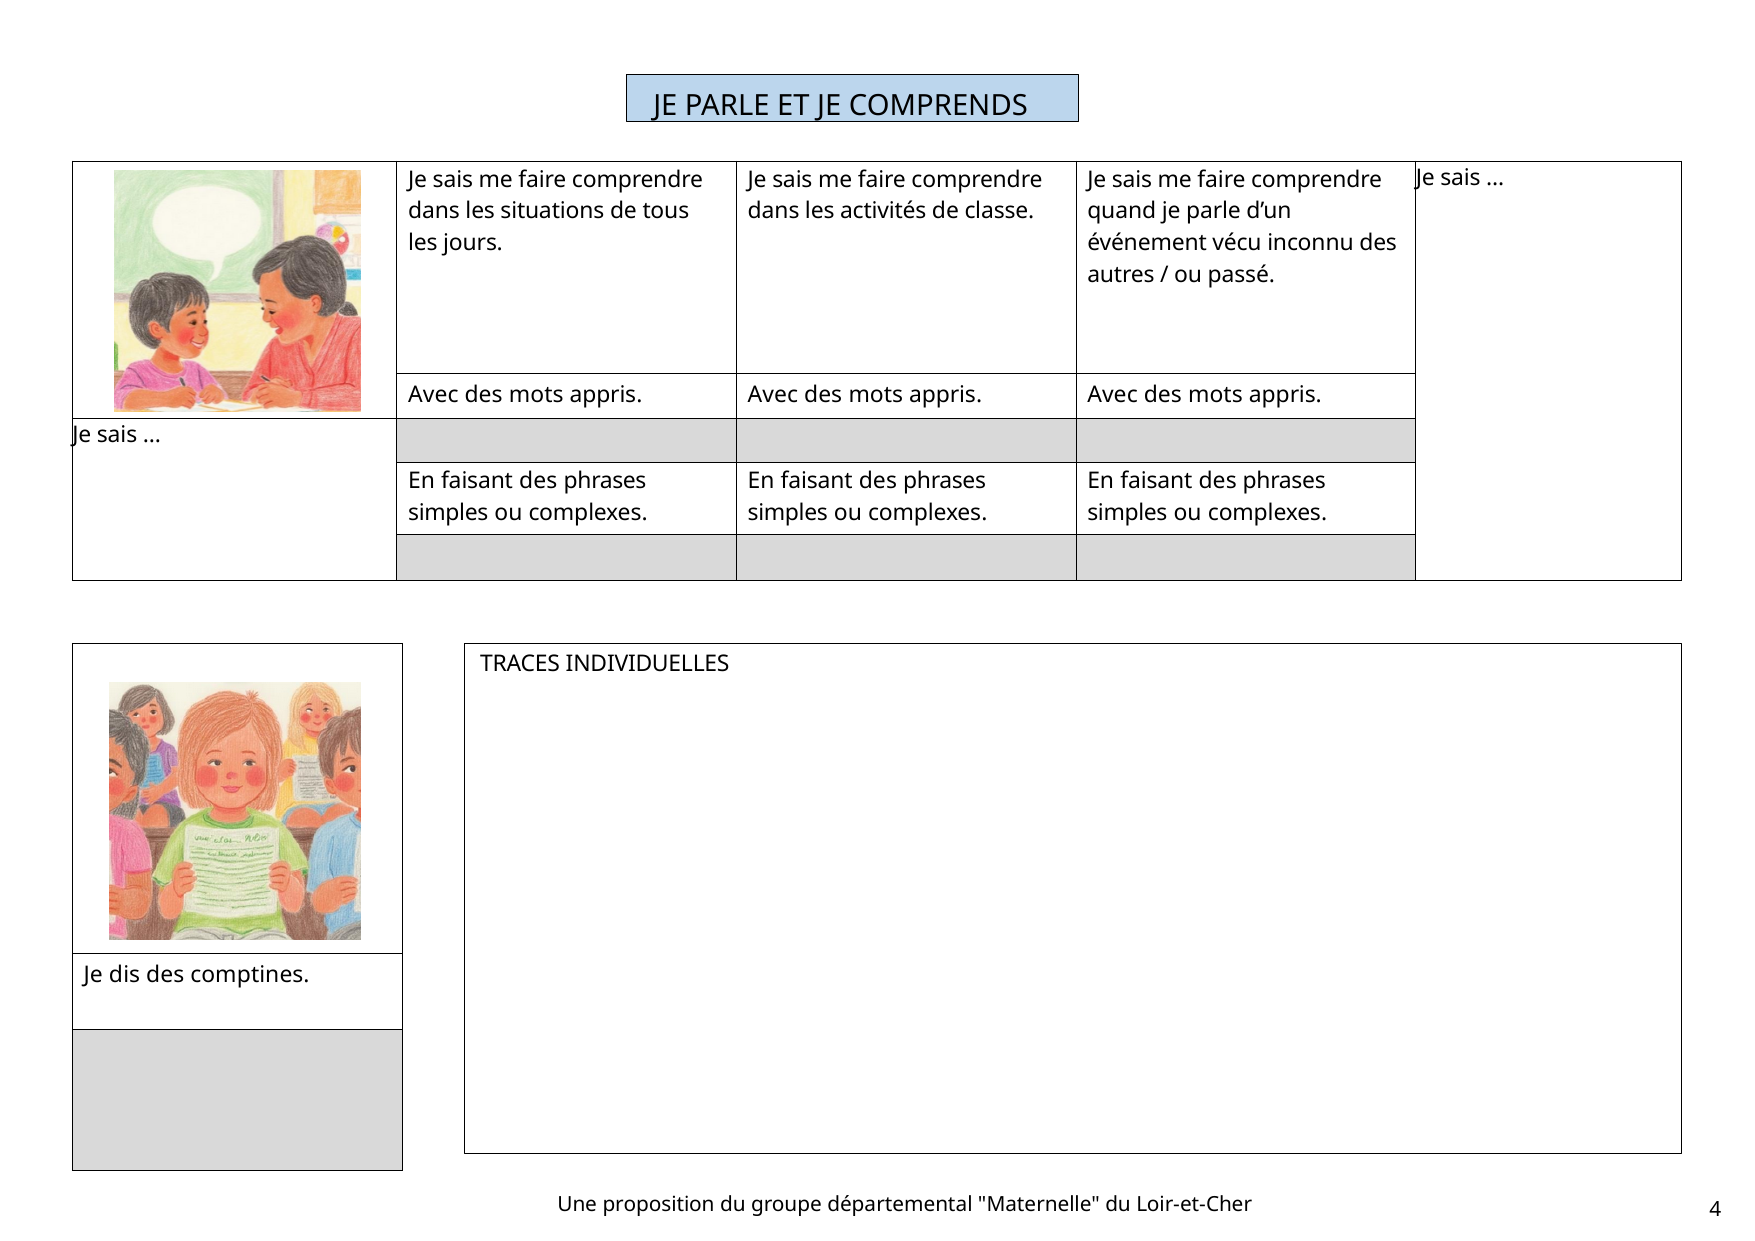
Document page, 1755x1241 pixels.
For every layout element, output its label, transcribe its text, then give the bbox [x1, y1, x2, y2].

text_box Une proposition du groupe départemental "Maternelle" du Loir-et-Cher [542, 1182, 1307, 1223]
table_cell Je dis des comptines. [73, 954, 402, 1029]
table_cell [397, 419, 736, 462]
text_box TRACES INDIVIDUELLES [464, 643, 1682, 1154]
table_cell Avec des mots appris. [737, 374, 1076, 418]
table_cell [397, 535, 736, 580]
table_cell [737, 419, 1076, 462]
table_cell Je sais … [73, 419, 396, 580]
picture [114, 170, 361, 412]
table_header [73, 644, 402, 953]
table_cell En faisant des phrases simples ou complexes. [397, 463, 736, 534]
table_header Je sais me faire comprendre dans les situations de tous les jours. [397, 162, 736, 373]
table_header Je sais me faire comprendre quand je parle d’un événement vécu inconnu des autres / ou passé. [1077, 162, 1415, 373]
table_header Je sais … [1416, 162, 1681, 580]
text_box 4 [1694, 1188, 1729, 1228]
picture [109, 682, 361, 940]
table_cell [73, 1030, 402, 1170]
table_cell En faisant des phrases simples ou complexes. [1077, 463, 1415, 534]
table_cell Avec des mots appris. [397, 374, 736, 418]
table_header [73, 162, 396, 418]
table_cell En faisant des phrases simples ou complexes. [737, 463, 1076, 534]
table_cell [737, 535, 1076, 580]
text_box JE PARLE ET JE COMPRENDS [626, 74, 1079, 122]
table_header Je sais me faire comprendre dans les activités de classe. [737, 162, 1076, 373]
table_cell [1077, 419, 1415, 462]
table_cell [1077, 535, 1415, 580]
table_cell Avec des mots appris. [1077, 374, 1415, 418]
